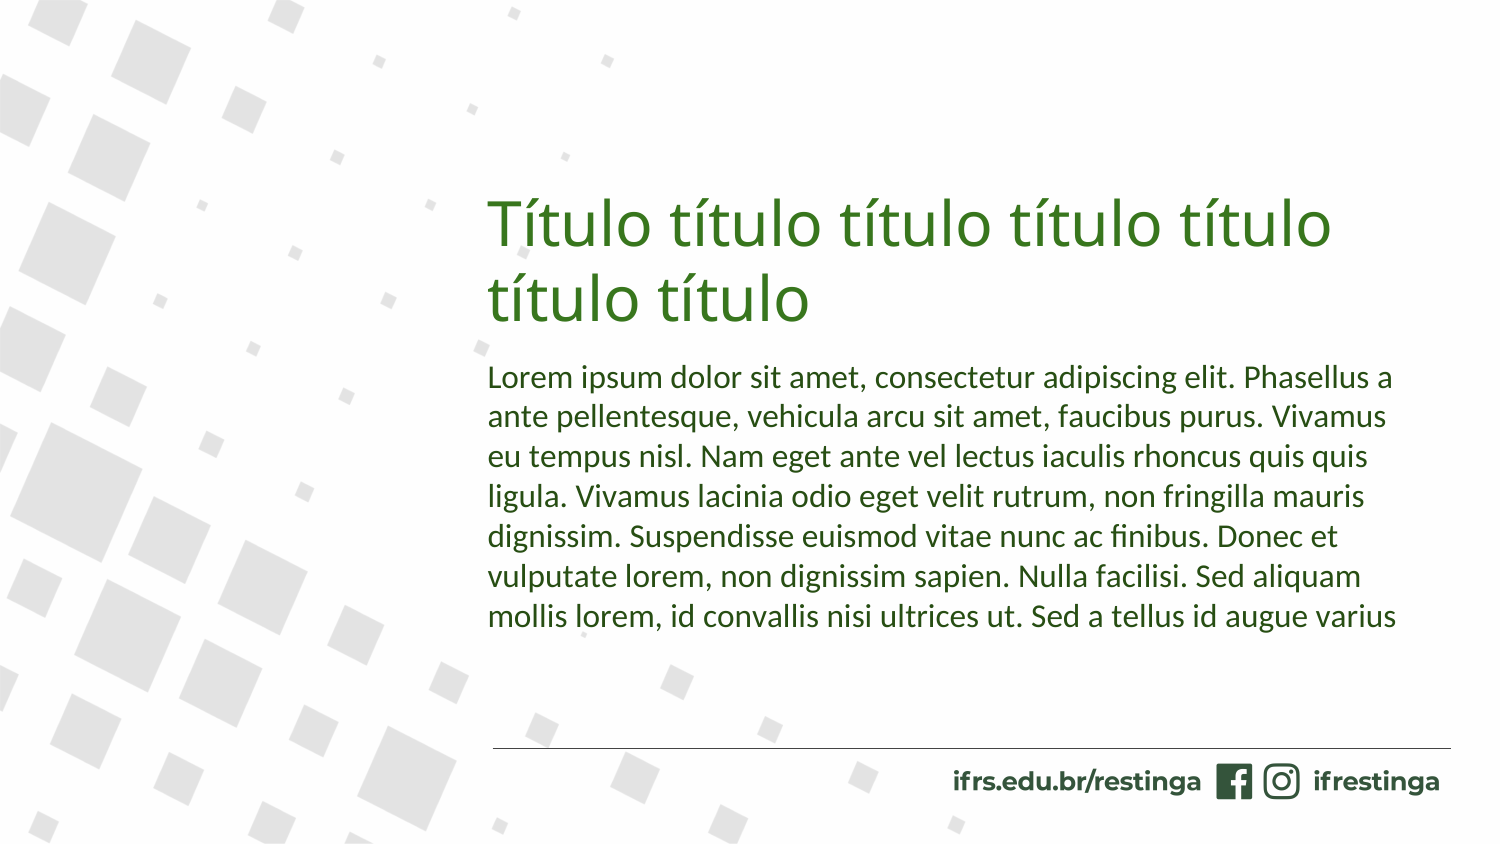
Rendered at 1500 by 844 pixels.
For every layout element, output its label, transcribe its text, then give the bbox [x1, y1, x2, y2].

picture [0, 0, 1500, 844]
text_box Título título título título título título título Lorem ipsum dolor sit amet, consectetur adipiscing elit. Phasellus a ante pellentesque, vehicula arcu sit amet, faucibus purus. Vivamus eu tempus nisl. Nam eget ante vel lectus iaculis rhoncus quis quis ligula. Vivamus lacinia odio eget velit rutrum, non fringilla mauris dignissim. Suspendisse euismod vitae nunc ac finibus. Donec et vulputate lorem, non dignissim sapien. Nulla facilisi. Sed aliquam mollis lorem, id convallis nisi ultrices ut. Sed a tellus id augue varius [472, 169, 1433, 497]
